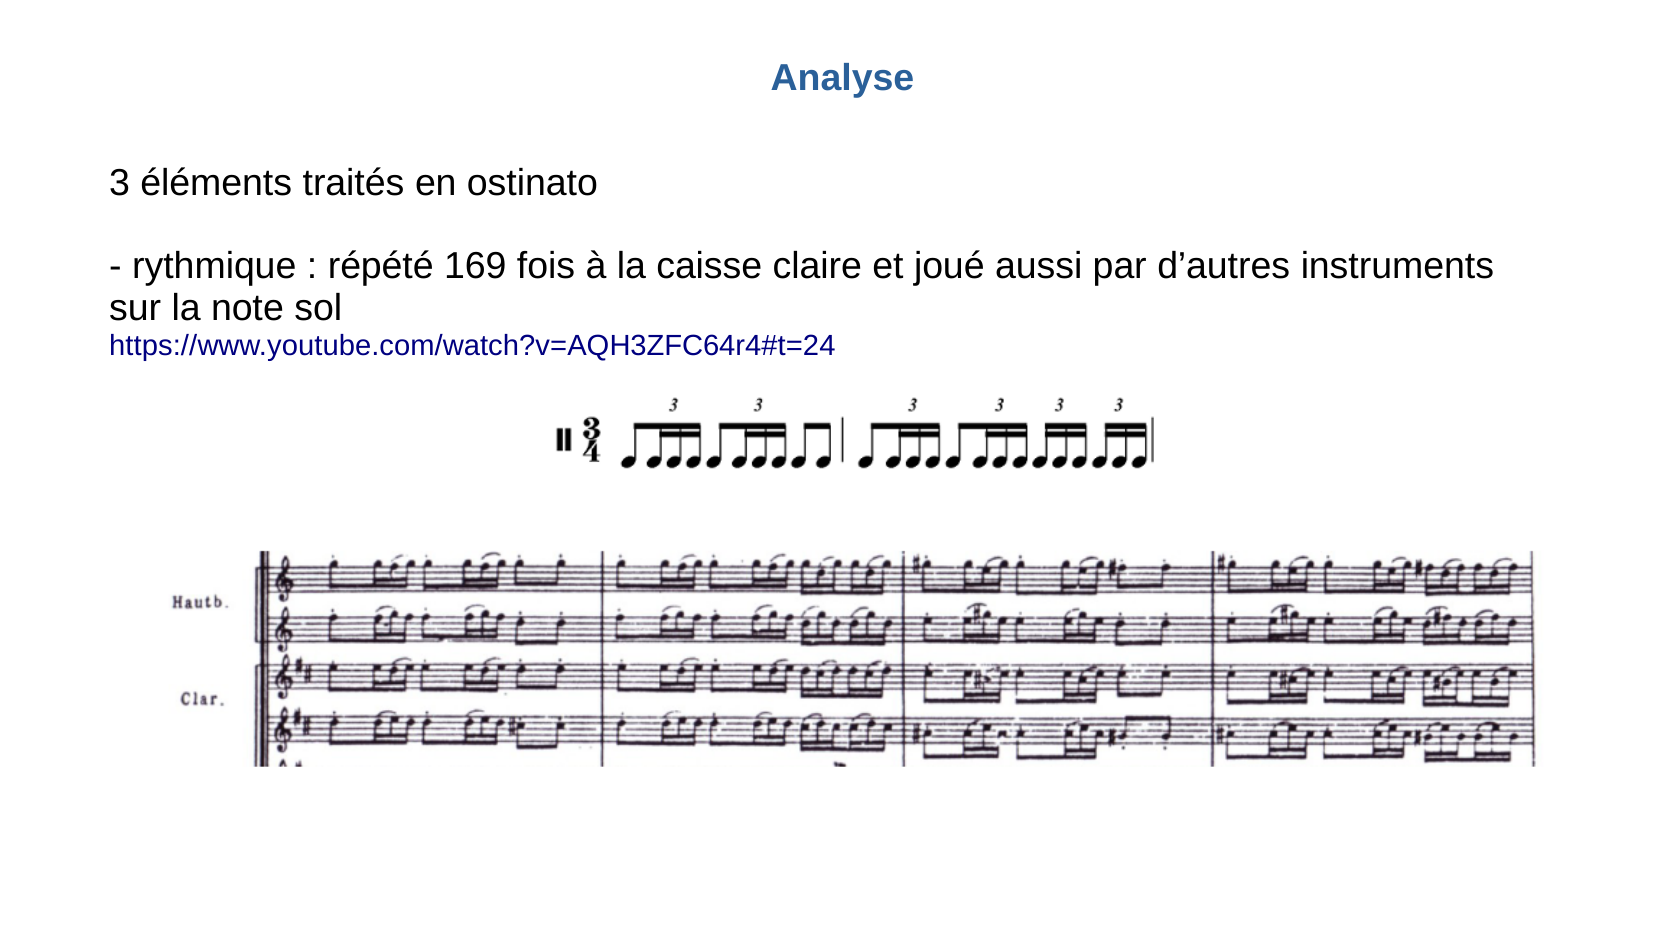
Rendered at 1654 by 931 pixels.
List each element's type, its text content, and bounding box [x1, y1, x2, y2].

text_box Analyse [755, 49, 945, 107]
picture [153, 531, 1556, 780]
text_box 3 éléments traités en ostinato - rythmique : répété 169 fois à la caisse claire et joué aussi par d’autres instruments sur la note sol https://www.youtube.com/watch?v=AQH3ZFC64r4#t=24 [94, 153, 1536, 673]
picture [543, 389, 1169, 491]
